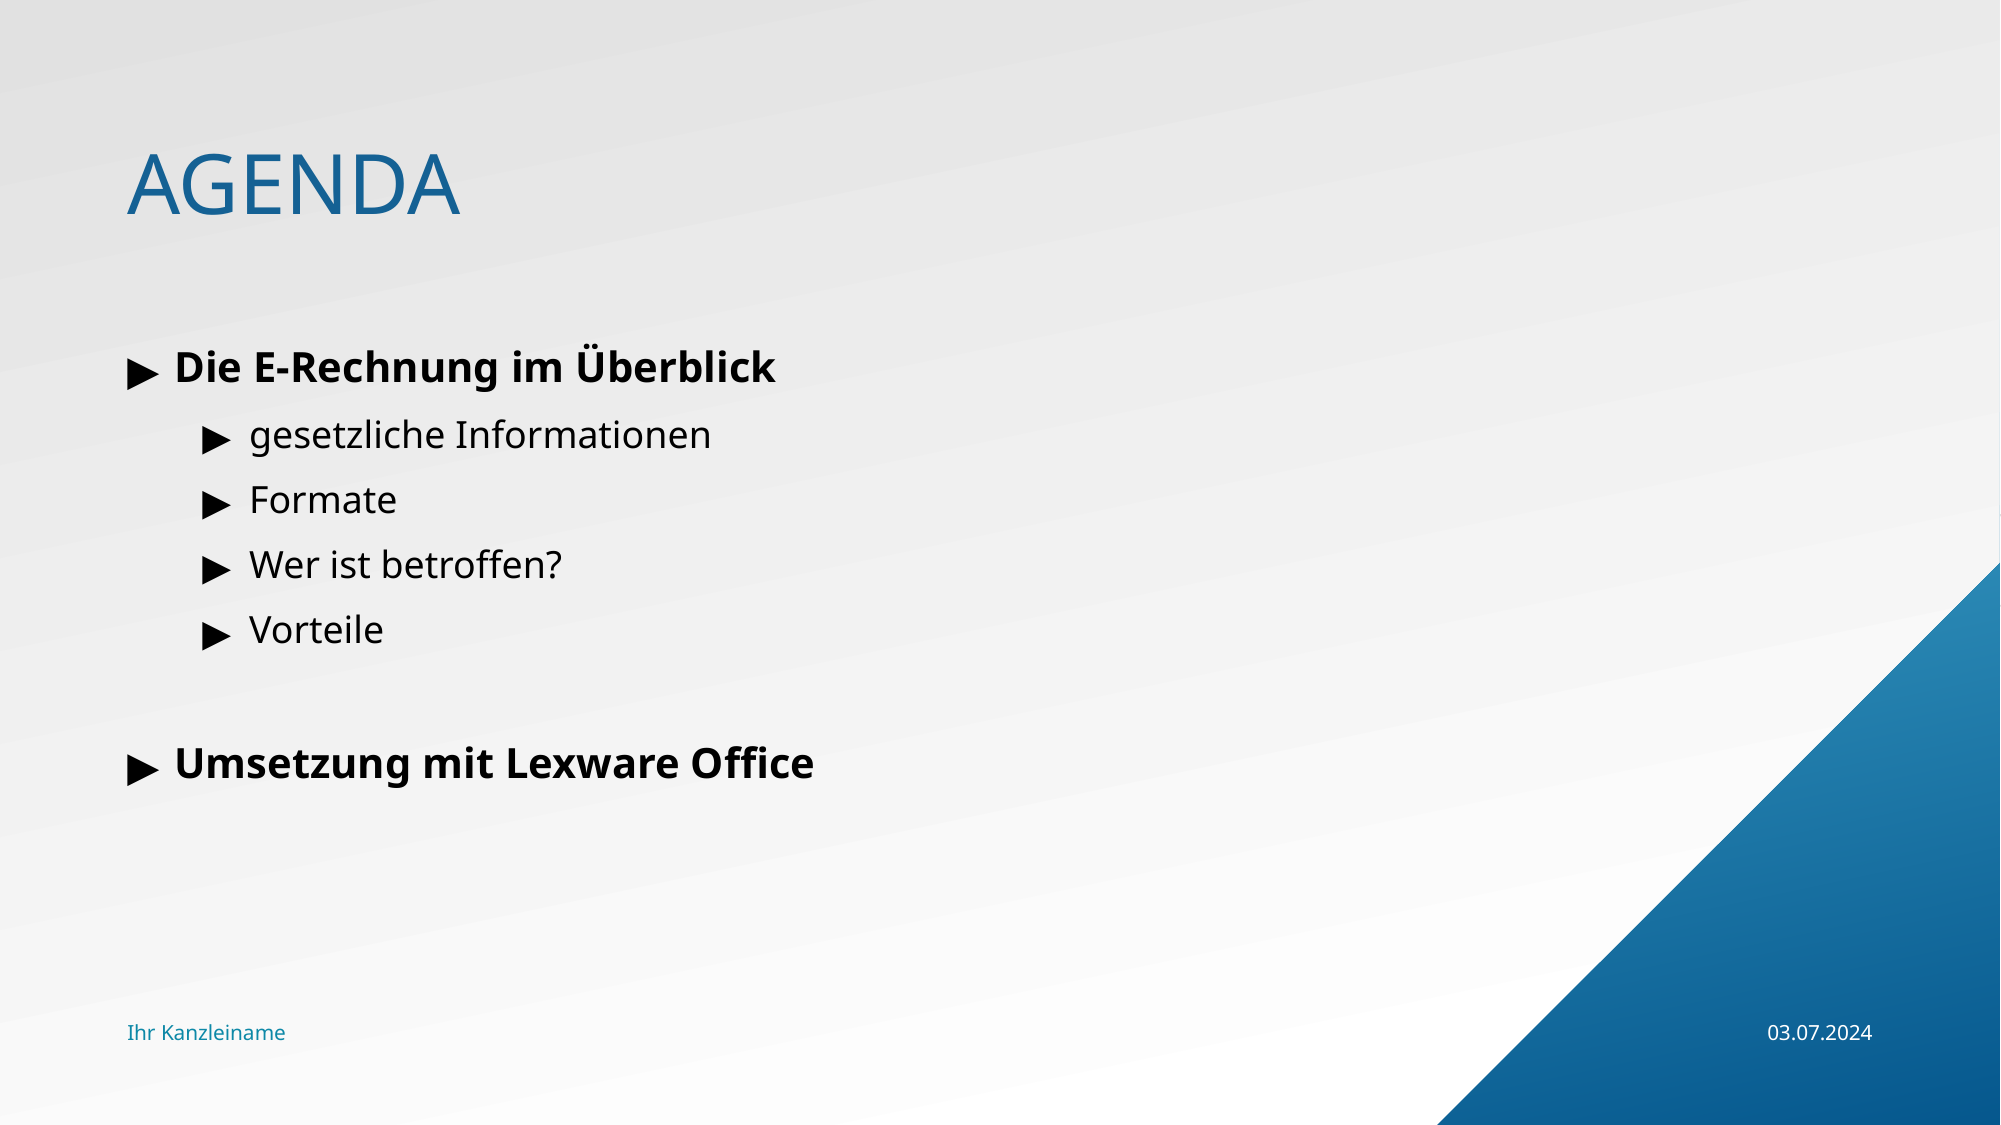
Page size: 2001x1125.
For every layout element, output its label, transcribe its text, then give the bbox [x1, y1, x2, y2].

slide_number 03.07.2024 [1624, 1012, 1888, 1073]
title AGENDA [112, 57, 1513, 267]
footer Ihr Kanzleiname [112, 1012, 1350, 1073]
text_box [0, 0, 2000, 1125]
list Die E-Rechnung im Überblick gesetzliche Informationen Formate Wer ist betroffen? Vorteile Umsetzung mit Lexware Office [112, 267, 1513, 861]
